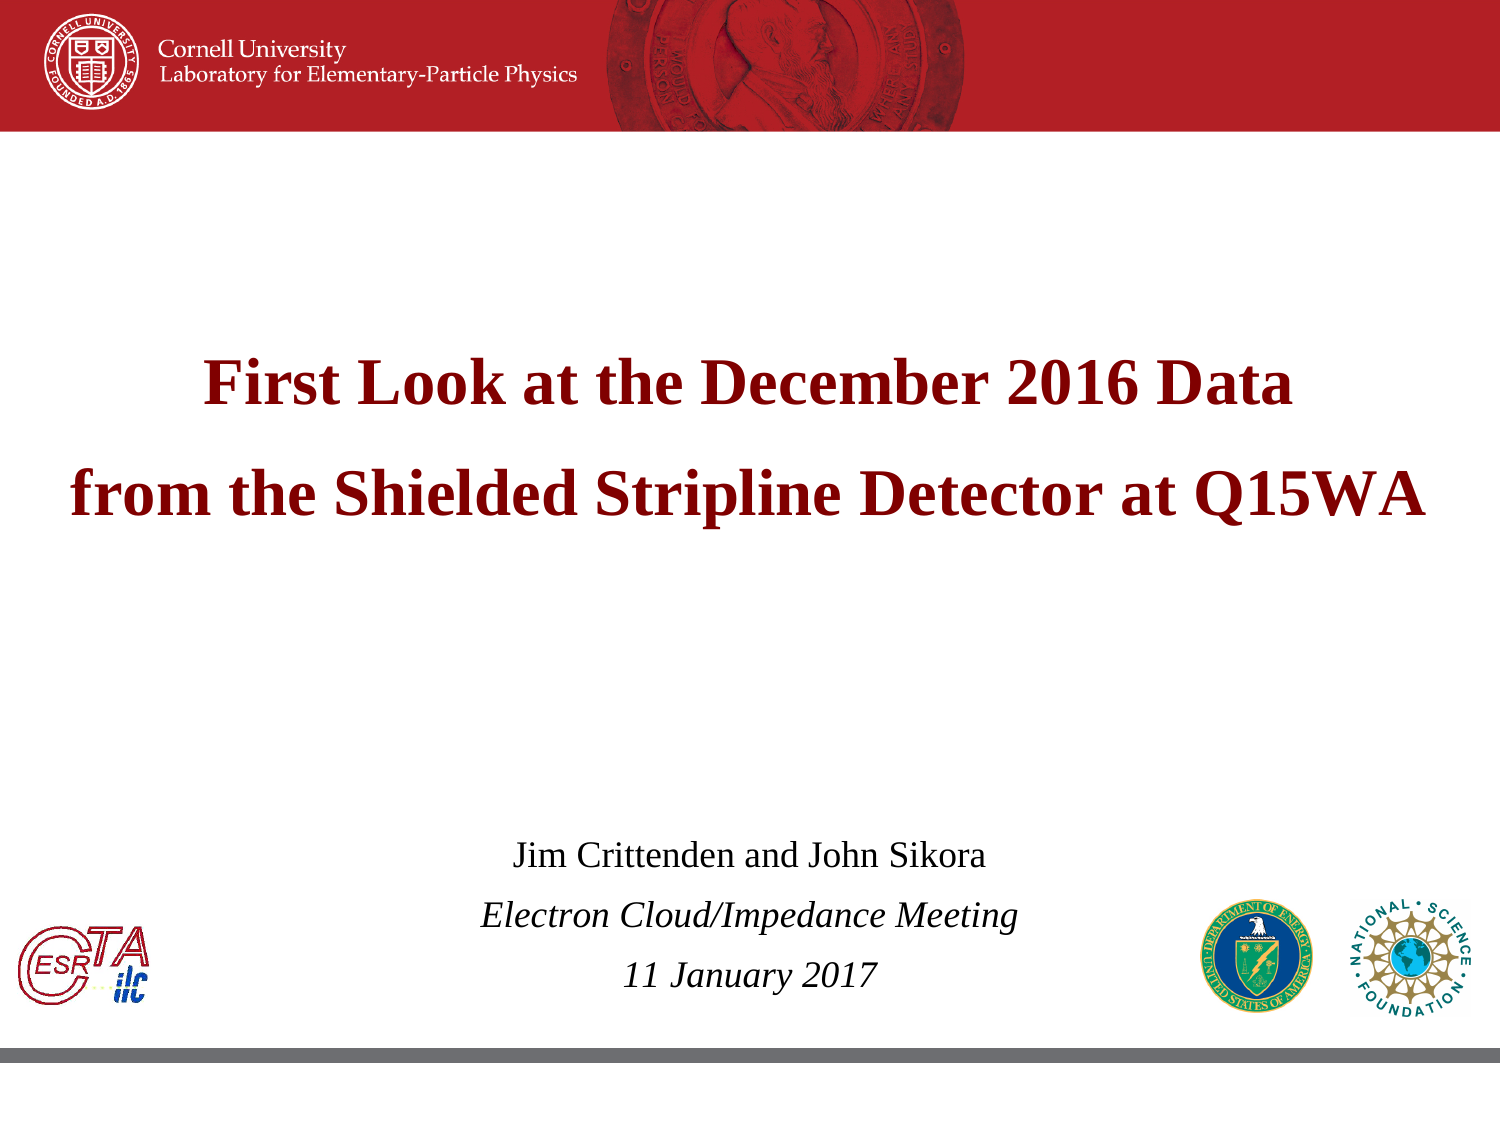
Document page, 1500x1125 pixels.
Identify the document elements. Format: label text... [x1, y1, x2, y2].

picture [8, 899, 151, 1036]
picture [1200, 899, 1313, 1013]
subtitle Jim Crittenden and John Sikora Electron Cloud/Impedance Meeting 11 January 2017 [300, 825, 1201, 1002]
picture [1350, 899, 1471, 1017]
title First Look at the December 2016 Data from the Shielded Stripline Detector at Q15WA [0, 267, 1500, 571]
picture [0, 0, 1500, 132]
